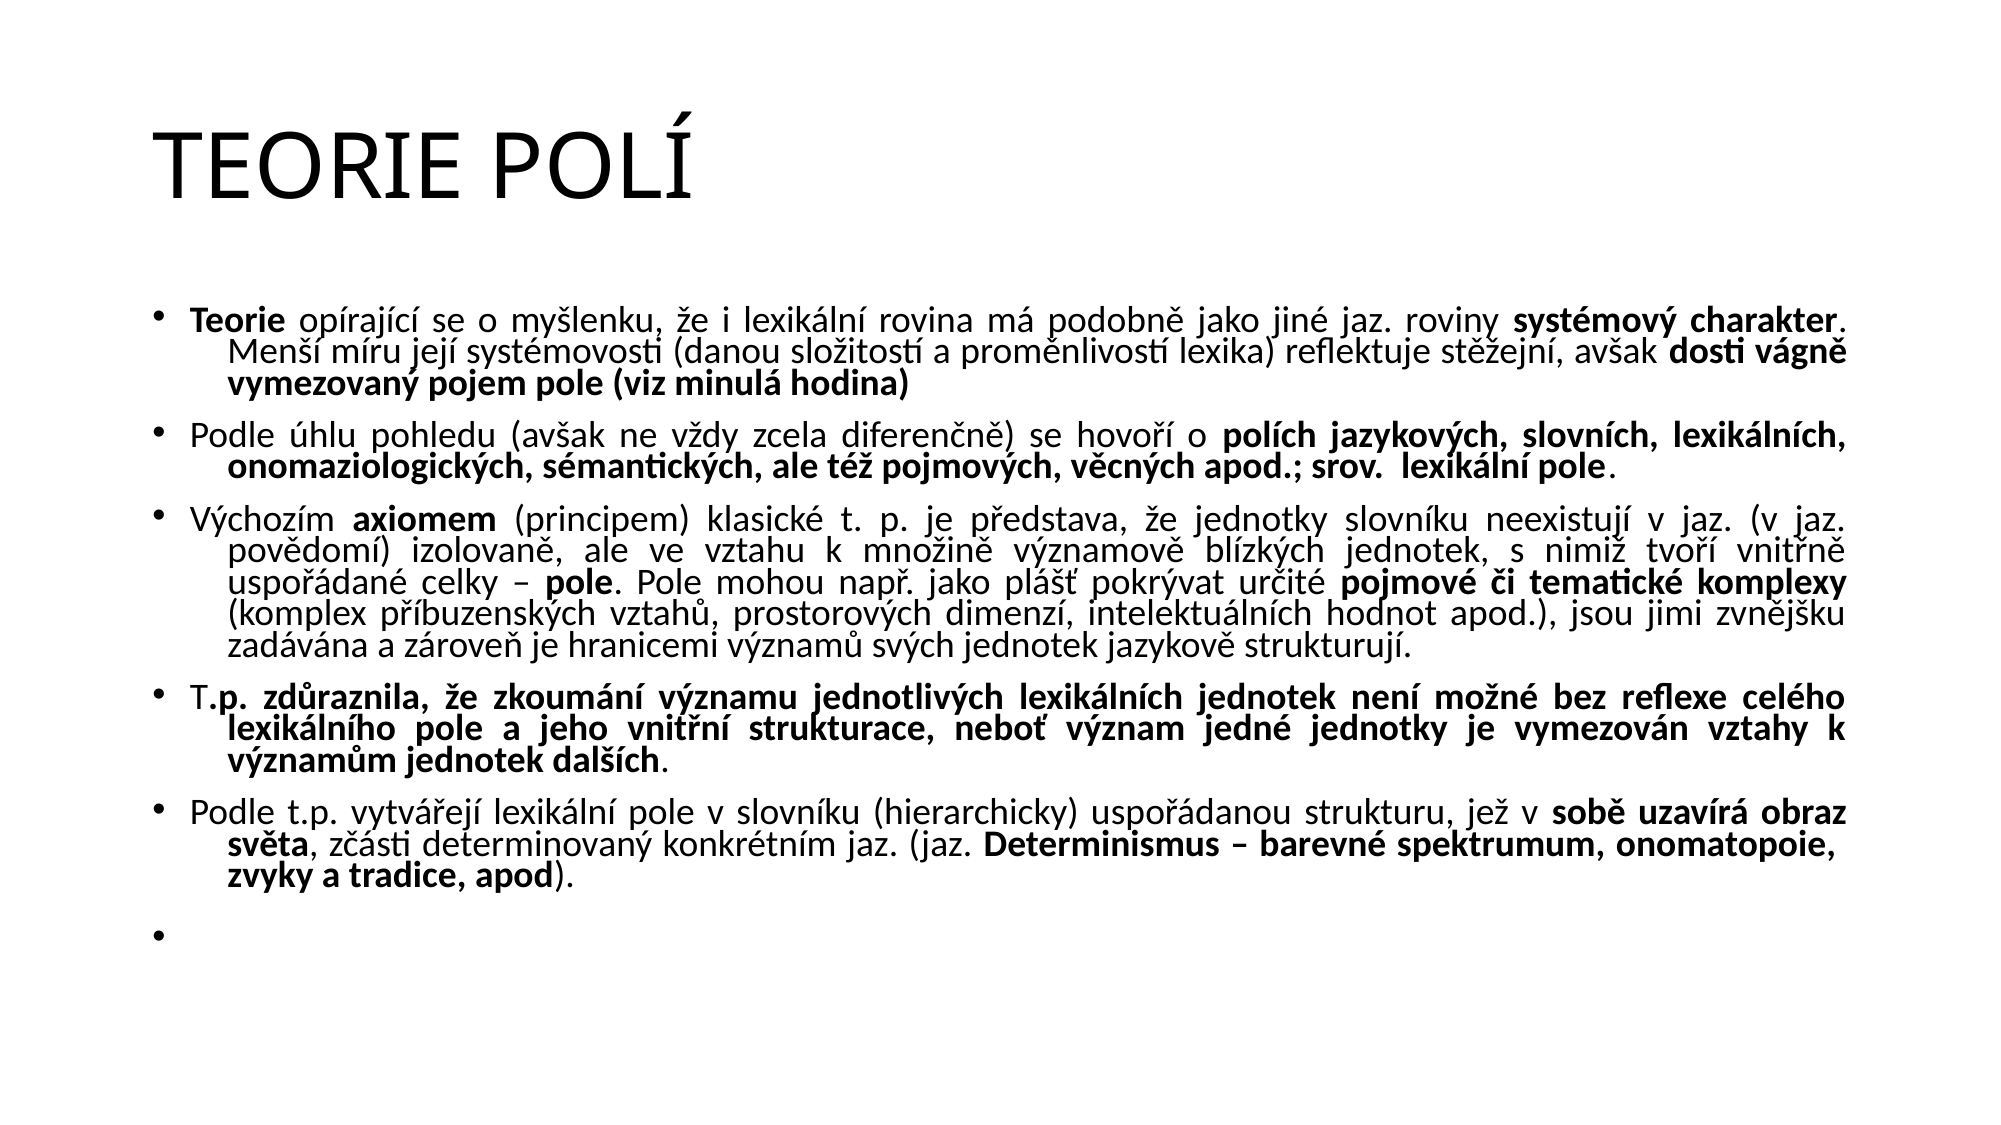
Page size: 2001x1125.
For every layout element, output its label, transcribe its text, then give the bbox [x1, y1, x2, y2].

list Teorie opírající se o myšlenku, že i lexikální rovina má podobně jako jiné jaz. roviny systémový charakter. Menší míru její systémovosti (danou složitostí a proměnlivostí lexika) reflektuje stěžejní, avšak dosti vágně vymezovaný pojem pole (viz minulá hodina) Podle úhlu pohledu (avšak ne vždy zcela diferenčně) se hovoří o polích jazykových, slovních, lexikálních, onomaziologických, sémantických, ale též pojmových, věcných apod.; srov. lexikální pole. Výchozím axiomem (principem) klasické t. p. je představa, že jednotky slovníku neexistují v jaz. (v jaz. povědomí) izolovaně, ale ve vztahu k množině významově blízkých jednotek, s nimiž tvoří vnitřně uspořádané celky – pole. Pole mohou např. jako plášť pokrývat určité pojmové či tematické komplexy (komplex příbuzenských vztahů, prostorových dimenzí, intelektuálních hodnot apod.), jsou jimi zvnějšku zadávána a zároveň je hranicemi významů svých jednotek jazykově strukturují. T.p. zdůraznila, že zkoumání významu jednotlivých lexikálních jednotek není možné bez reflexe celého lexikálního pole a jeho vnitřní strukturace, neboť význam jedné jednotky je vymezován vztahy k významům jednotek dalších. Podle t.p. vytvářejí lexikální pole v slovníku (hierarchicky) uspořádanou strukturu, jež v sobě uzavírá obraz světa, zčásti determinovaný konkrétním jaz. (jaz. Determinismus – barevné spektrumum, onomatopoie, zvyky a tradice, apod). [137, 299, 1863, 1014]
title TEORIE POLÍ [137, 59, 1863, 278]
